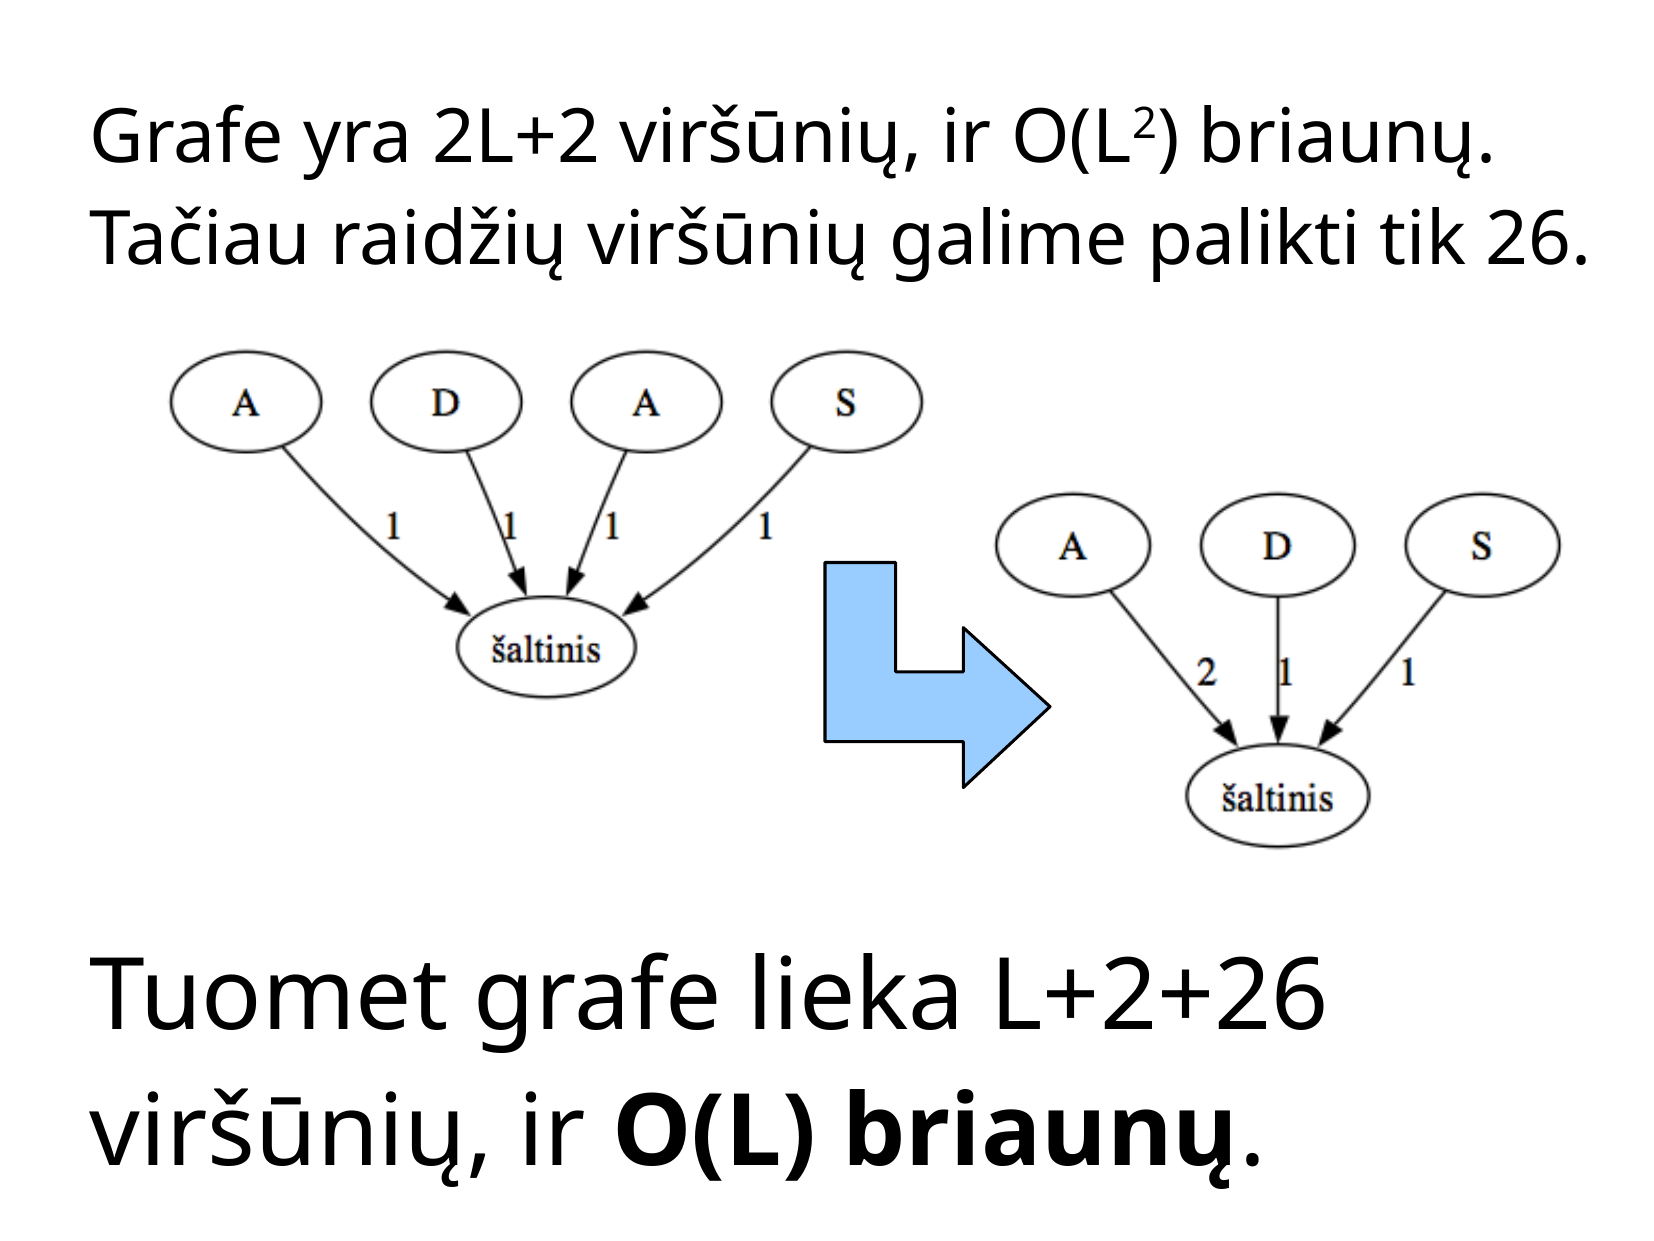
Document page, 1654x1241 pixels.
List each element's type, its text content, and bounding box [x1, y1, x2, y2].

text_box [825, 562, 1051, 788]
picture [981, 479, 1576, 863]
picture [156, 337, 938, 713]
text_box Tuomet grafe lieka L+2+26 viršūnių, ir O(L) briaunų. [75, 915, 1613, 1163]
text_box Grafe yra 2L+2 viršūnių, ir O(L2) briaunų. Tačiau raidžių viršūnių galime palikti tik 26. [75, 75, 1613, 267]
